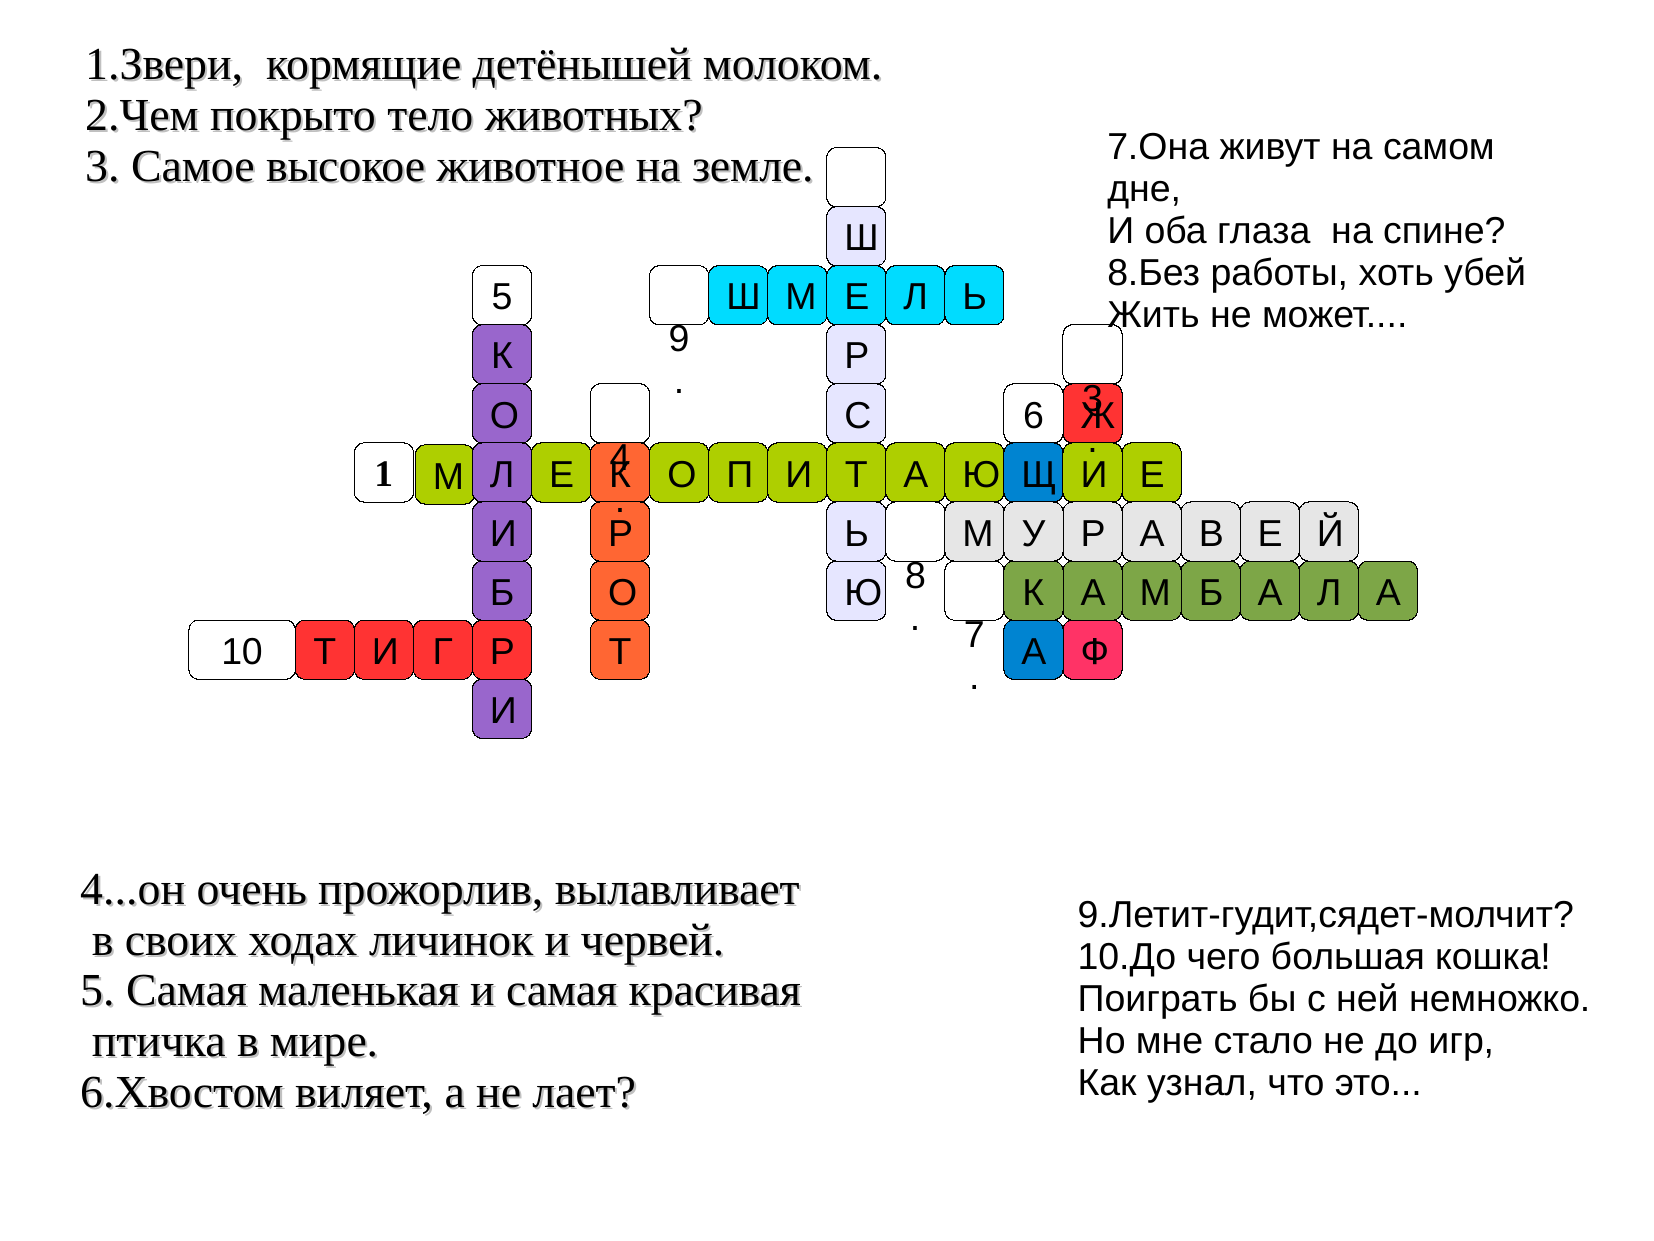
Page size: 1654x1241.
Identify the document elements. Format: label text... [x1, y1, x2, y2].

text_box Г [413, 620, 473, 680]
text_box К [472, 325, 532, 384]
text_box Ю [826, 561, 886, 621]
text_box Р [590, 501, 650, 561]
text_box А [1122, 501, 1182, 562]
text_box В [1181, 501, 1240, 562]
text_box А [1063, 561, 1122, 620]
text_box Т [295, 620, 355, 680]
text_box Ю [944, 442, 1004, 502]
text_box Й [1299, 501, 1359, 562]
text_box П [709, 442, 768, 503]
text_box Е [531, 442, 591, 503]
text_box Ш [826, 206, 886, 266]
text_box Ь [826, 501, 886, 561]
text_box 8. [885, 501, 945, 562]
text_box 4...он очень прожорлив, вылавливает в своих ходах личинок и червей. 5. Самая маленькая и самая красивая птичка в мире. 6.Хвостом виляет, а не лает? [65, 856, 827, 1127]
text_box Л [472, 443, 531, 502]
text_box И [354, 620, 414, 680]
text_box 1 [354, 442, 414, 503]
text_box Л [1299, 561, 1358, 621]
text_box М [945, 501, 1004, 562]
text_box А [1003, 620, 1064, 680]
text_box 10 [188, 620, 296, 680]
text_box О [472, 383, 532, 443]
text_box Е [827, 265, 886, 325]
text_box 4. [590, 383, 650, 443]
text_box М [415, 444, 474, 505]
text_box Ж [1063, 384, 1123, 443]
text_box И [1062, 443, 1122, 502]
text_box Л [885, 265, 945, 325]
text_box С [826, 383, 886, 443]
text_box М [1122, 561, 1181, 621]
text_box У [1004, 501, 1064, 561]
text_box Щ [1003, 443, 1063, 502]
text_box Р [473, 620, 532, 679]
text_box Е [1122, 442, 1182, 502]
text_box А [1240, 561, 1299, 621]
text_box 7. [944, 561, 1004, 621]
text_box 6 [1003, 383, 1064, 443]
text_box 7.Она живут на самом дне, И оба глаза на спине? 8.Без работы, хоть убей Жить не может.... [1092, 118, 1595, 302]
text_box 2. [826, 147, 886, 207]
text_box Р [1063, 501, 1122, 561]
text_box Б [472, 561, 532, 620]
text_box М [768, 265, 827, 325]
text_box Р [826, 324, 886, 384]
text_box Б [1181, 561, 1240, 621]
text_box К [1004, 561, 1064, 620]
text_box 9.Летит-гудит,сядет-молчит? 10.До чего большая кошка! Поиграть бы с ней немножко. Но мне стало не до игр, Как узнал, что это... [1062, 885, 1606, 1153]
text_box И [767, 442, 827, 503]
text_box О [590, 561, 650, 620]
text_box Ф [1063, 620, 1123, 680]
text_box А [1358, 561, 1418, 621]
text_box К [591, 443, 650, 502]
text_box И [472, 501, 532, 561]
text_box Т [826, 443, 886, 502]
text_box А [885, 442, 945, 502]
text_box Т [590, 620, 650, 680]
text_box Е [1240, 501, 1300, 562]
text_box Ь [944, 265, 1004, 325]
text_box О [650, 442, 709, 503]
text_box 9. [649, 265, 709, 325]
text_box 1.Звери, кормящие детёнышей молоком. 2.Чем покрыто тело животных? 3. Самое высокое животное на земле. [70, 31, 975, 302]
text_box И [472, 679, 532, 739]
text_box Ш [708, 265, 768, 325]
text_box 3. [1062, 324, 1123, 384]
text_box 5 [472, 265, 532, 325]
